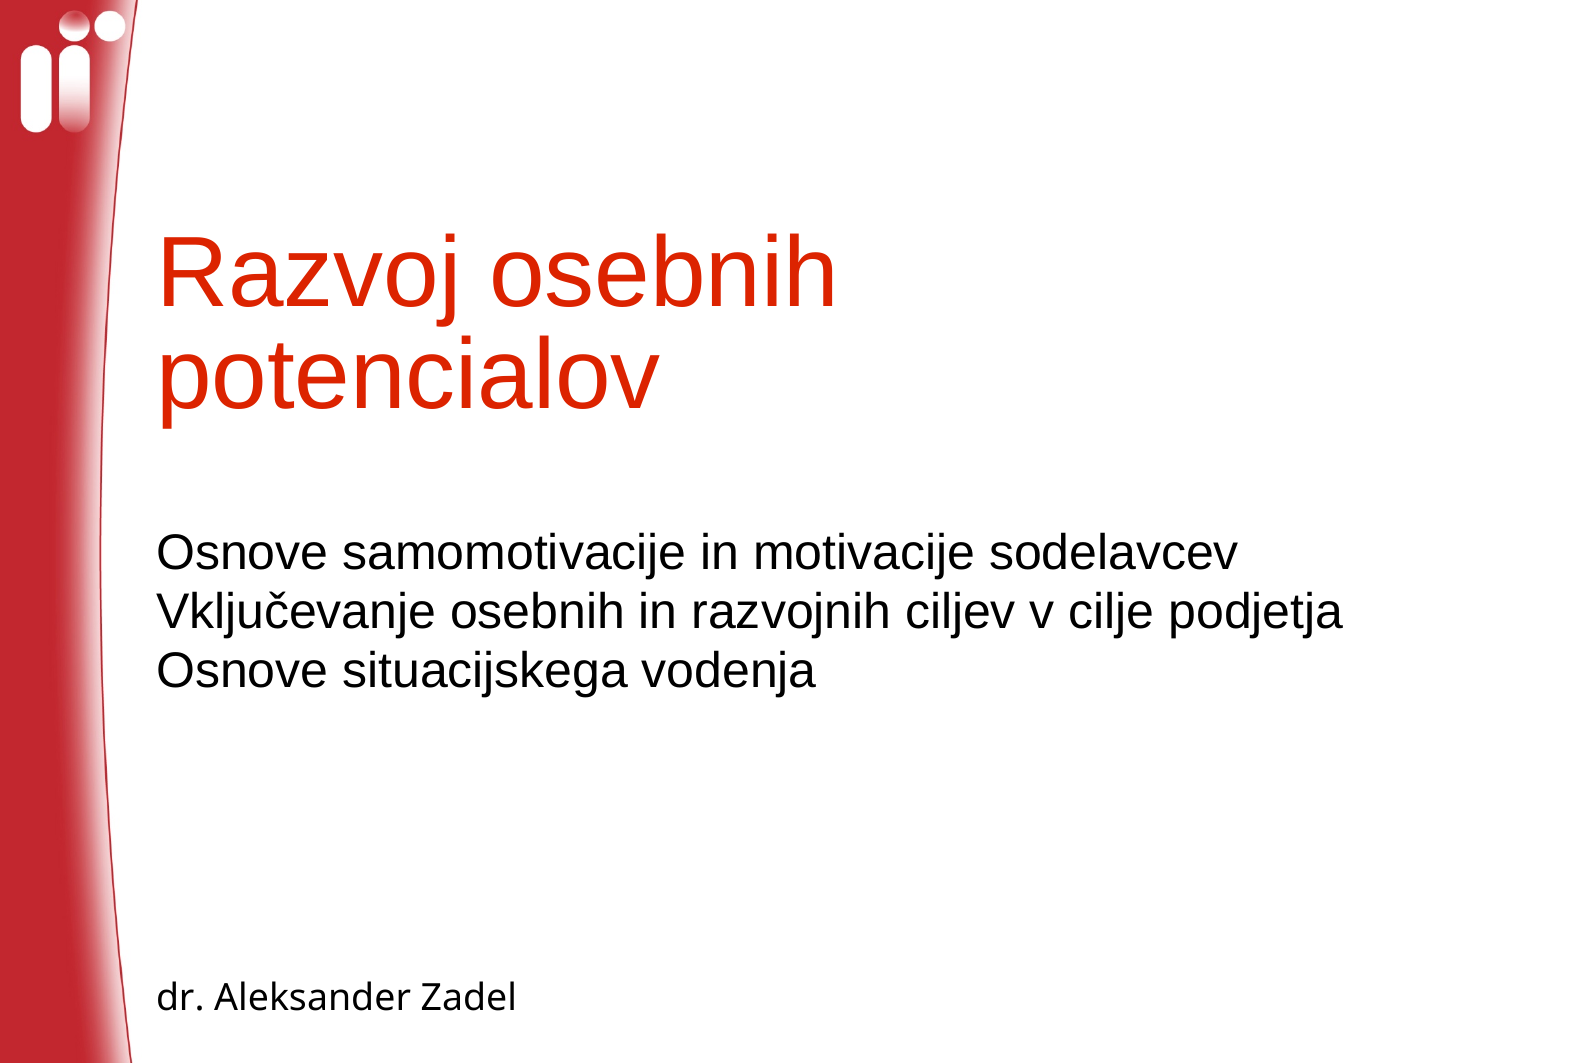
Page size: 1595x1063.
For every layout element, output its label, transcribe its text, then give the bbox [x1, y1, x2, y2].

text_box Osnove samomotivacije in motivacije sodelavcev Vključevanje osebnih in razvojnih ciljev v cilje podjetja Osnove situacijskega vodenja [150, 522, 1403, 711]
text_box Razvoj osebnih potencialov [150, 224, 1201, 453]
text_box dr. Aleksander Zadel [149, 979, 765, 1041]
picture [0, 0, 1414, 1063]
